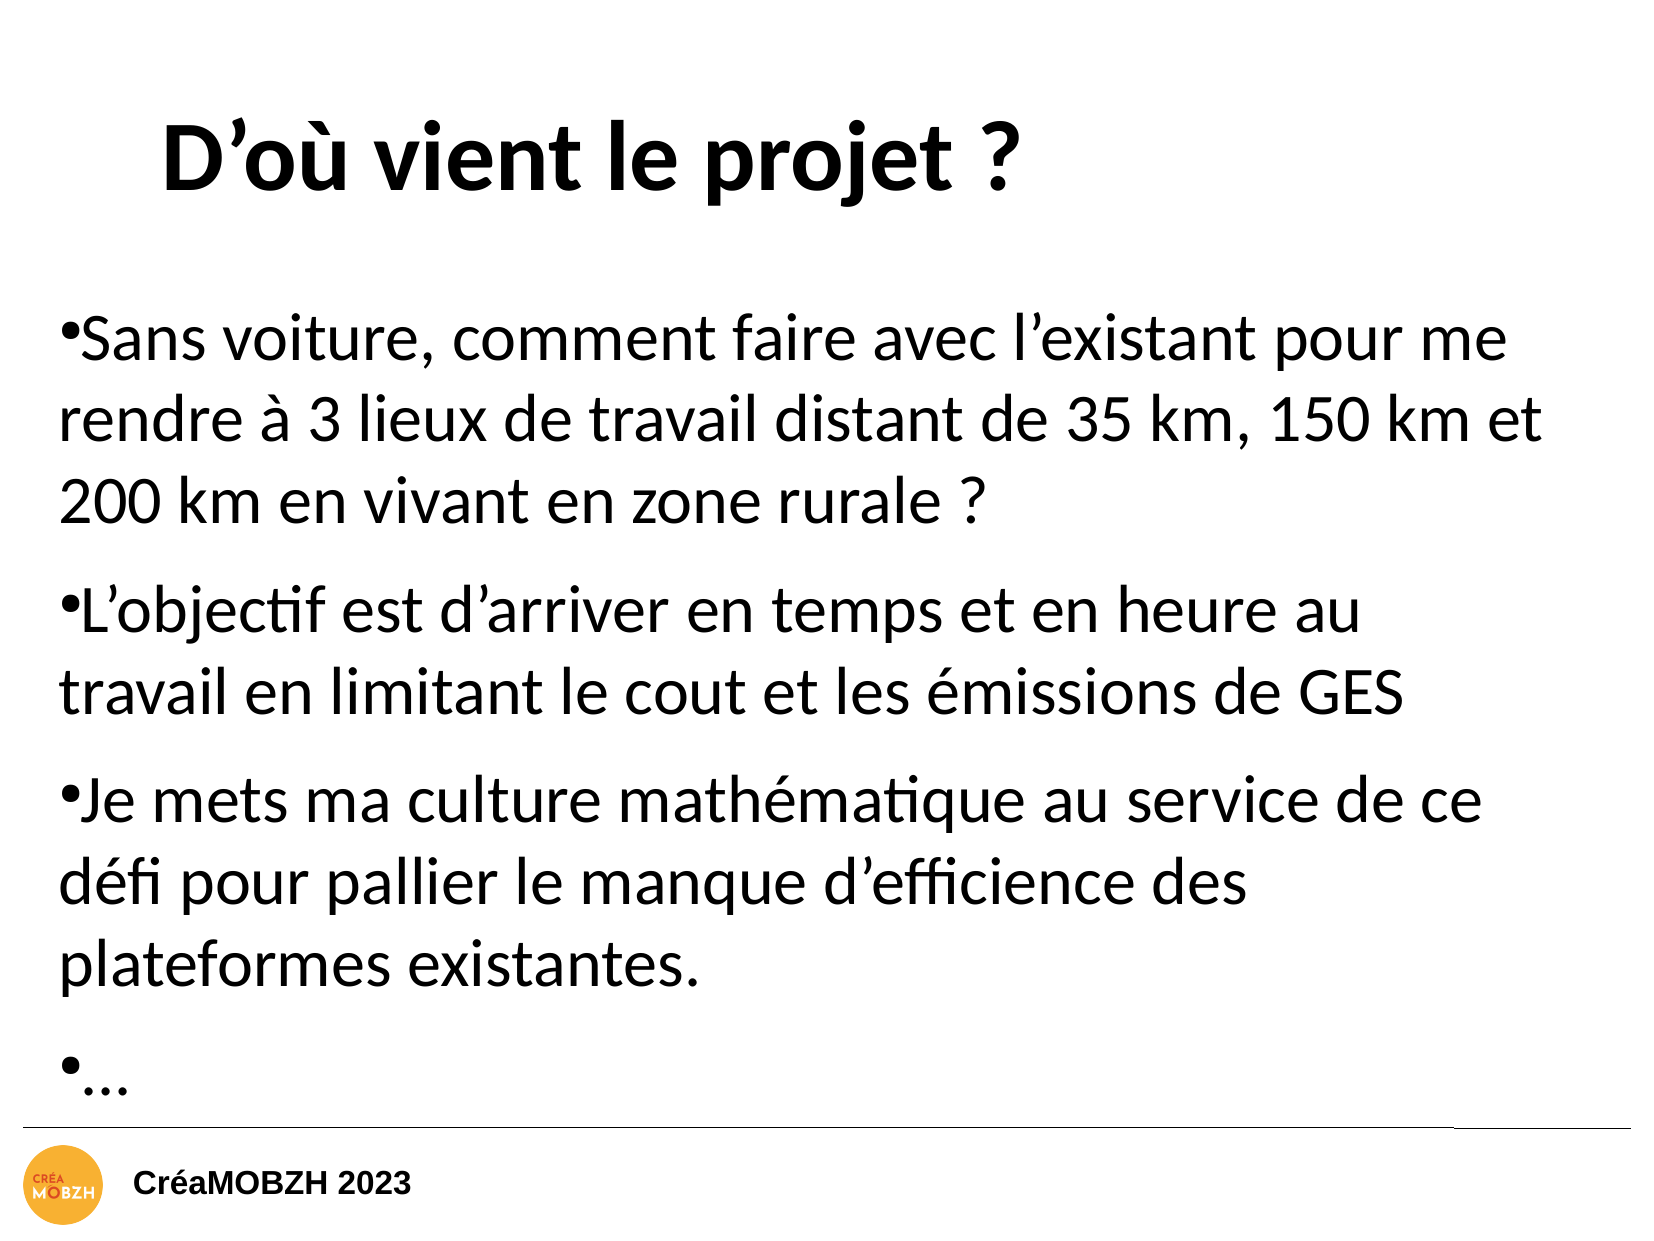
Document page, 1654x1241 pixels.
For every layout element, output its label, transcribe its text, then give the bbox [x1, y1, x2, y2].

title D’où vient le projet ? [11, 47, 1347, 255]
picture [23, 1145, 103, 1225]
text_box CréaMOBZH 2023 [118, 1157, 1040, 1210]
list Sans voiture, comment faire avec l’existant pour me rendre à 3 lieux de travail distant de 35 km, 150 km et 200 km en vivant en zone rurale ? L’objectif est d’arriver en temps et en heure au travail en limitant le cout et les émissions de GES Je mets ma culture mathématique au service de ce défi pour pallier le manque d’efficience des plateformes existantes. ... [59, 291, 1548, 1111]
